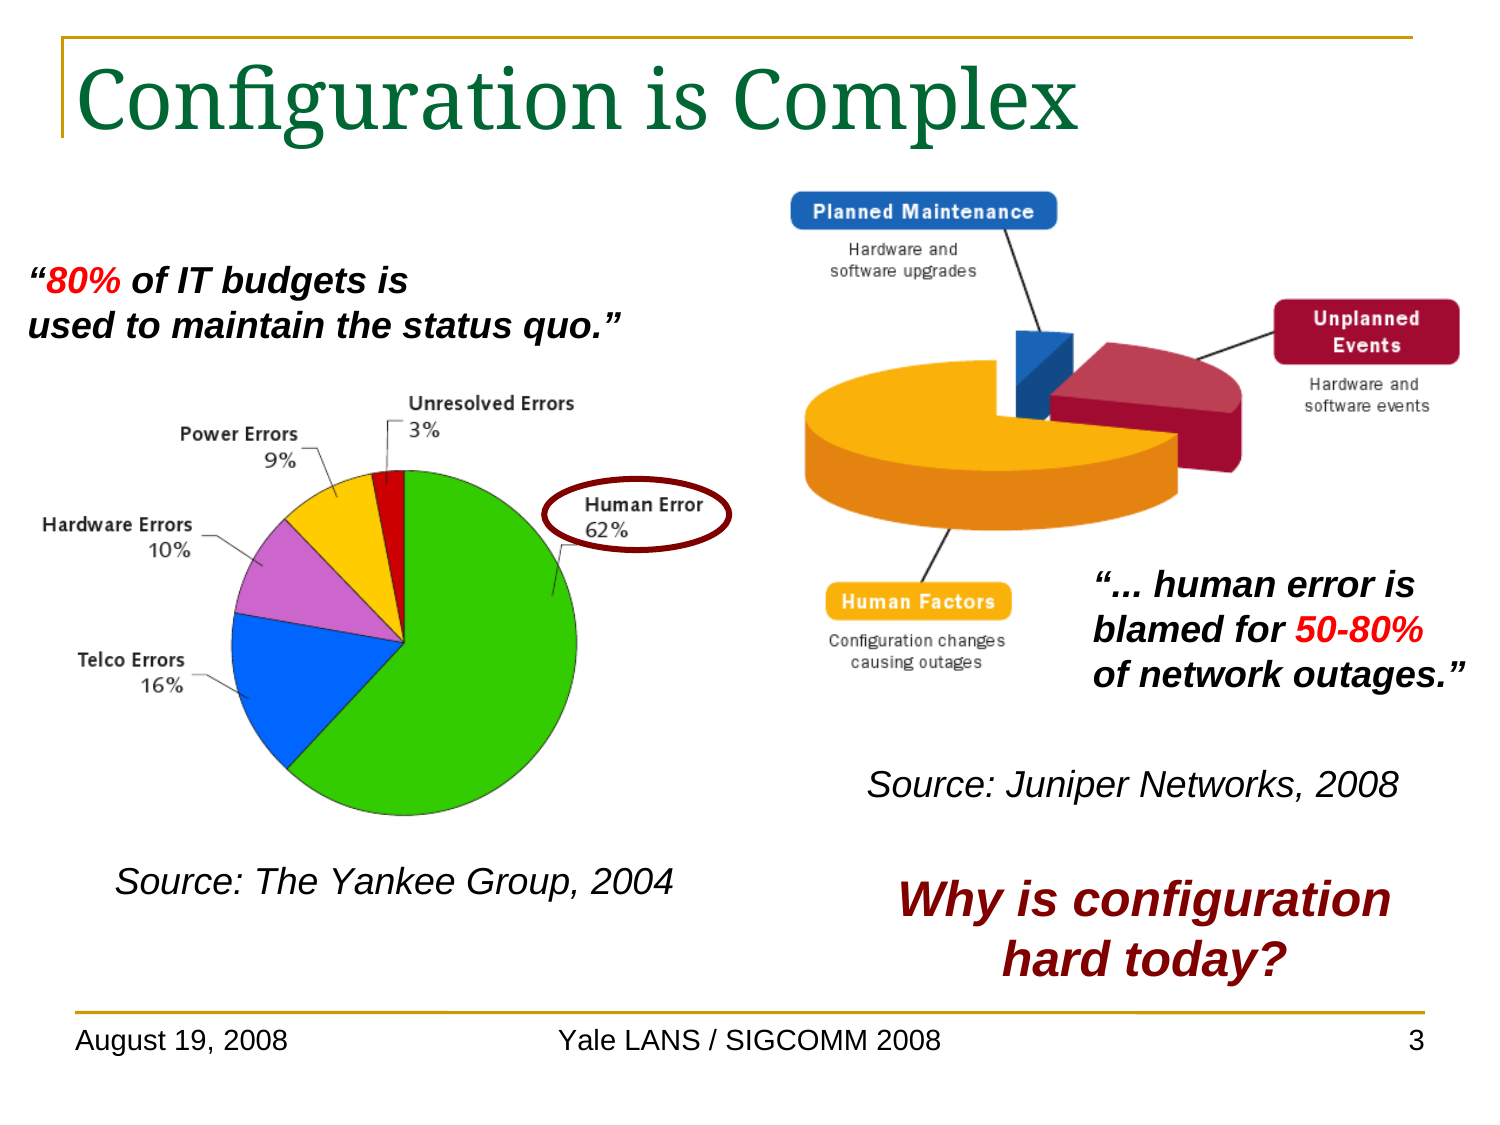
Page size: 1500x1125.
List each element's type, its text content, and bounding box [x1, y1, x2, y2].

text_box Source: Juniper Networks, 2008 [851, 752, 1415, 812]
picture [18, 382, 742, 835]
picture [776, 177, 1476, 683]
text_box “80% of IT budgets is used to maintain the status quo.” [12, 248, 637, 354]
text_box Source: The Yankee Group, 2004 [99, 849, 690, 910]
text_box Why is configuration hard today? [882, 859, 1408, 995]
title Configuration is Complex [75, 45, 1425, 151]
text_box “... human error is blamed for 50-80% of network outages.” [1078, 552, 1482, 703]
